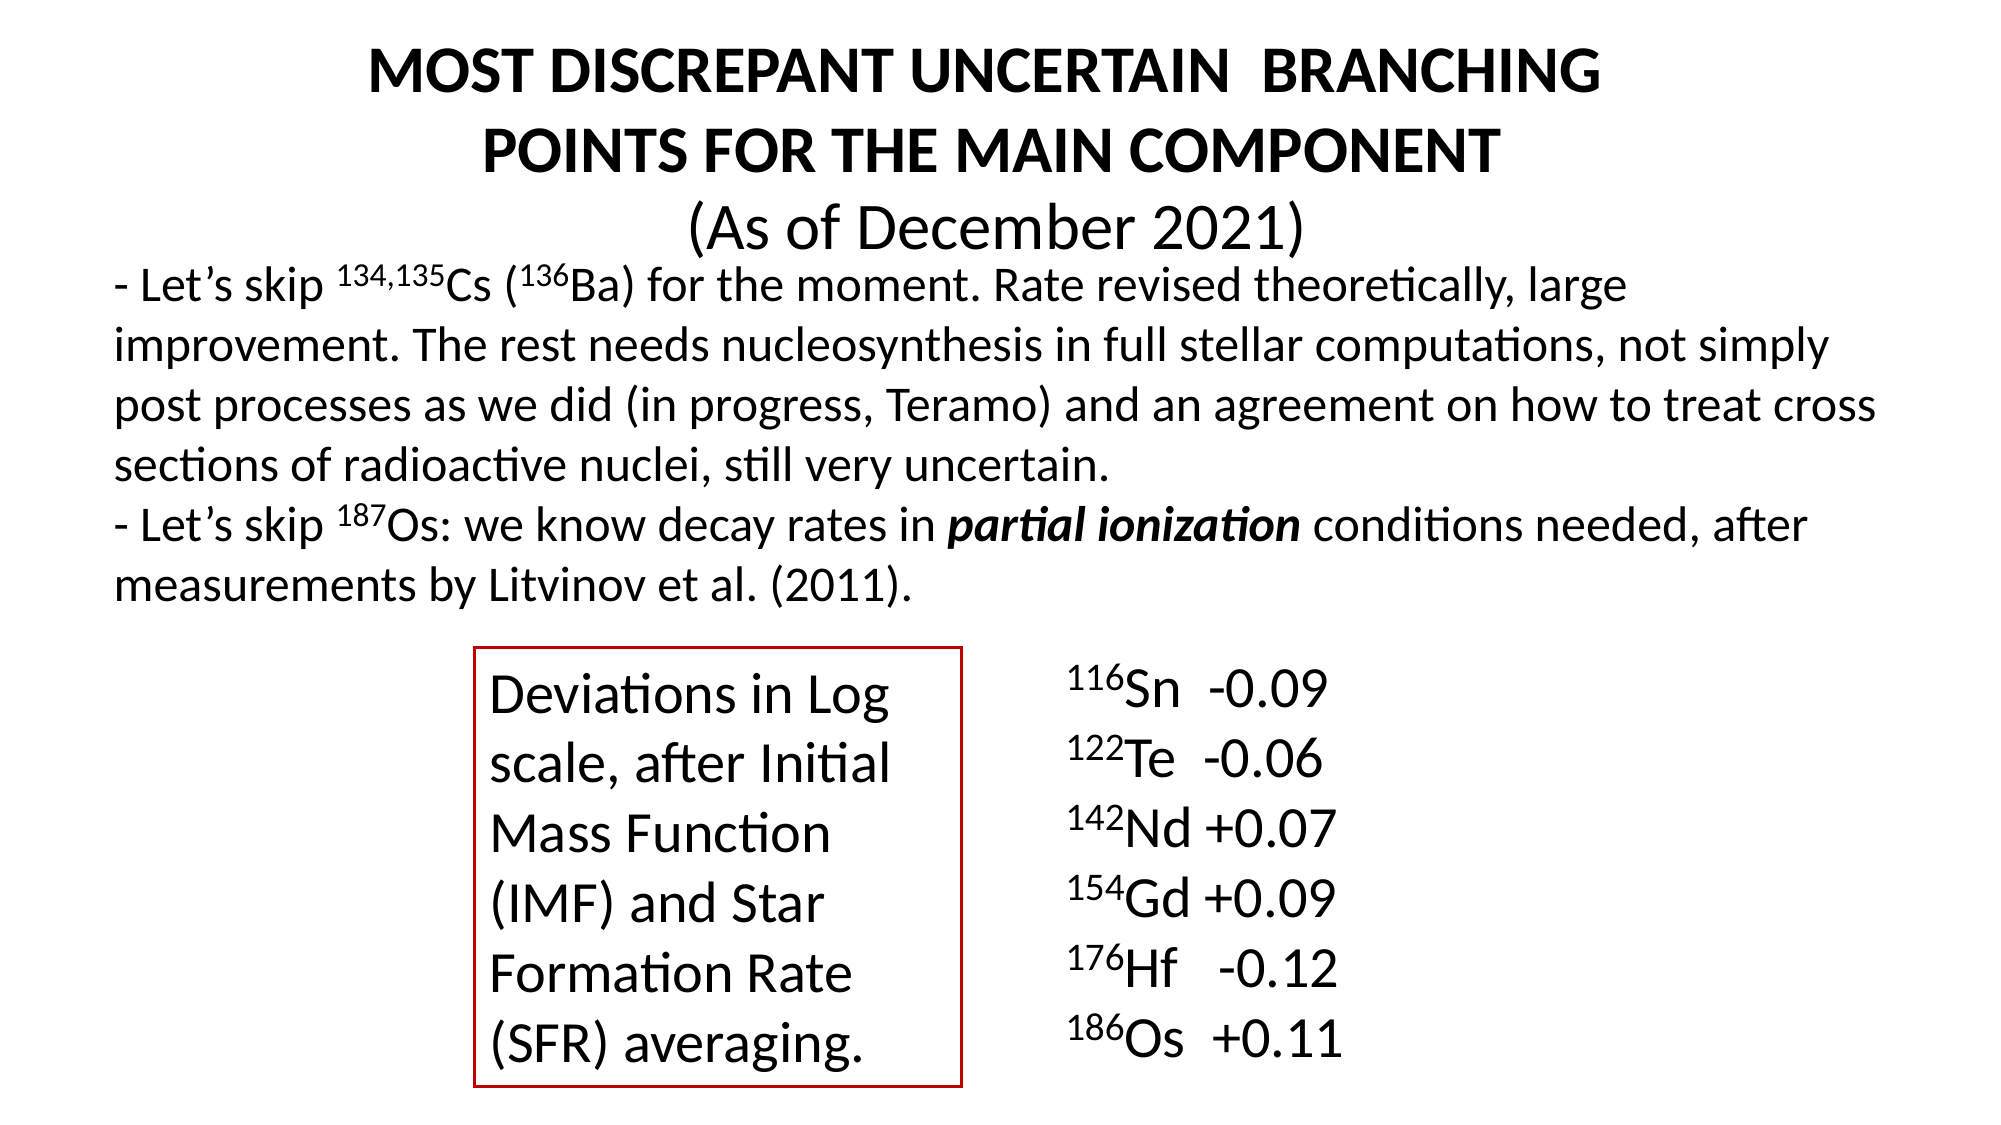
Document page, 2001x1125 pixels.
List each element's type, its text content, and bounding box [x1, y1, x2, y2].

text_box MOST DISCREPANT UNCERTAIN BRANCHING POINTS FOR THE MAIN COMPONENT [352, 17, 1681, 195]
text_box - Let’s skip 134,135Cs (136Ba) for the moment. Rate revised theoretically, large improvement. The rest needs nucleosynthesis in full stellar computations, not simply post processes as we did (in progress, Teramo) and an agreement on how to treat cross sections of radioactive nuclei, still very uncertain. - Let’s skip 187Os: we know decay rates in partial ionization conditions needed, after measurements by Litvinov et al. (2011). [98, 244, 1934, 624]
text_box (As of December 2021) [670, 175, 1329, 244]
text_box 116Sn -0.09 122Te -0.06 142Nd +0.07 154Gd +0.09 176Hf -0.12 186Os +0.11 [1050, 642, 1495, 1077]
text_box Deviations in Log scale, after Initial Mass Function (IMF) and Star Formation Rate (SFR) averaging. [474, 647, 962, 1087]
